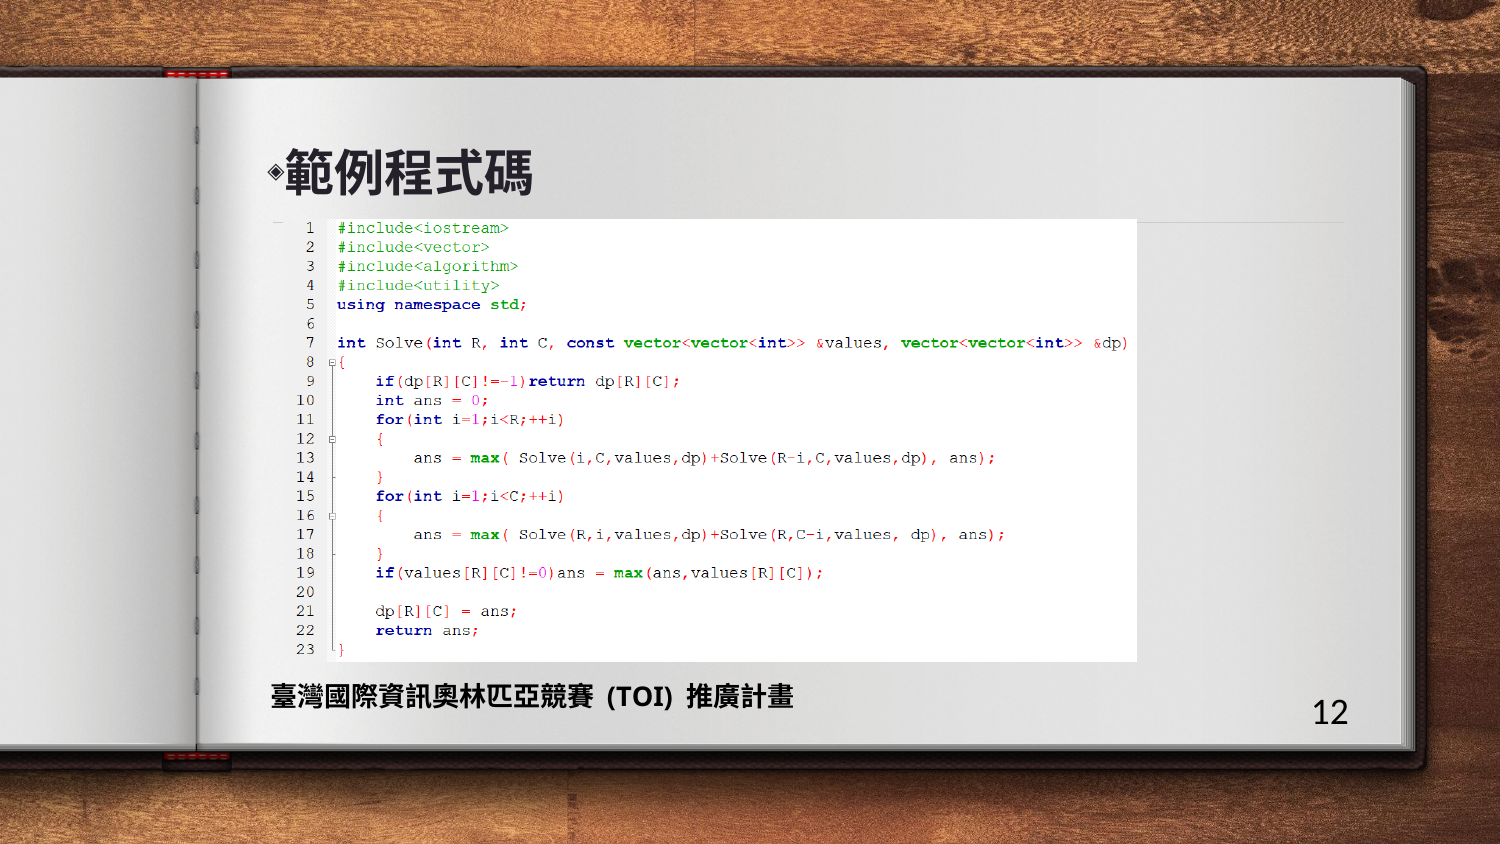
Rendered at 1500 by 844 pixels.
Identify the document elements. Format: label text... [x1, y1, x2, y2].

text_box [1295, 672, 1386, 737]
list 範例程式碼 [252, 126, 1194, 226]
picture [283, 219, 1137, 662]
